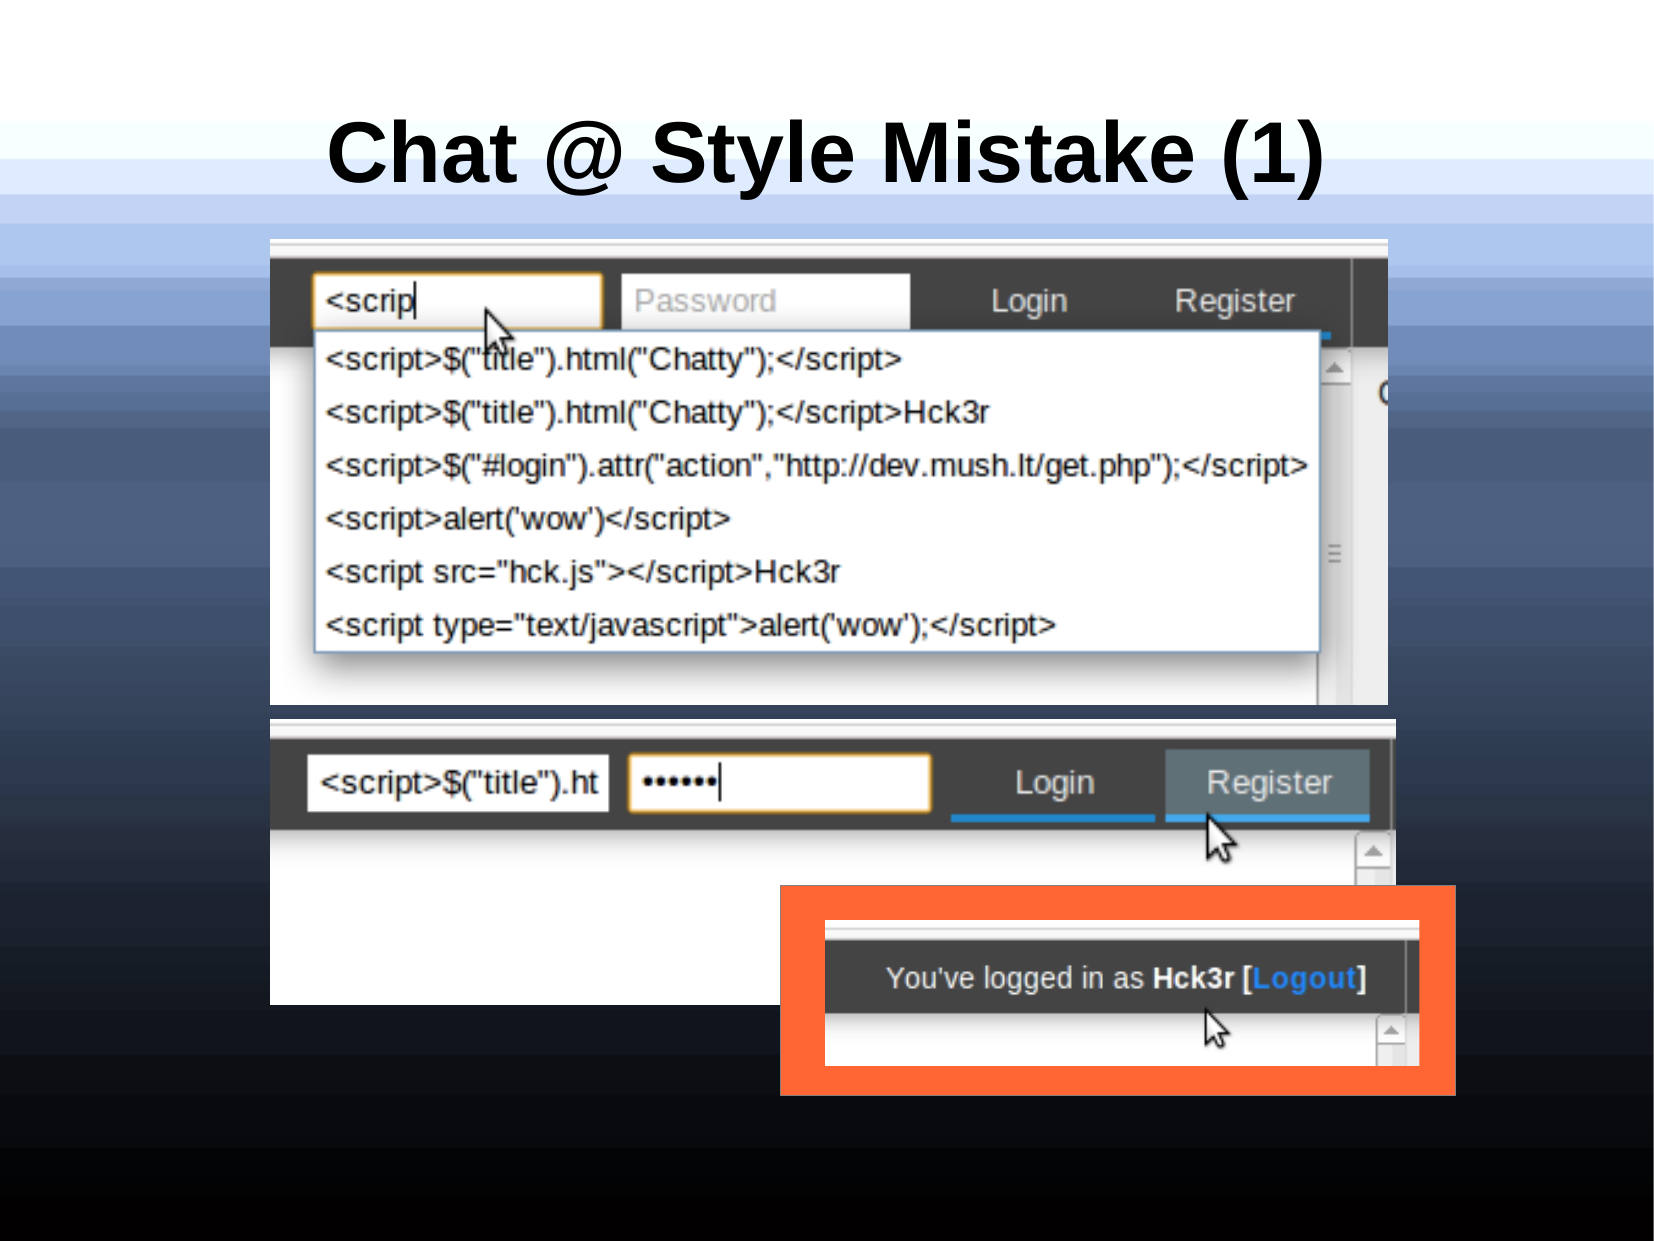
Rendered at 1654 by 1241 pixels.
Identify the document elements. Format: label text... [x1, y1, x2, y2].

text_box [780, 885, 1456, 1096]
title Chat @ Style Mistake (1) [82, 49, 1571, 257]
picture [0, 0, 1654, 1241]
